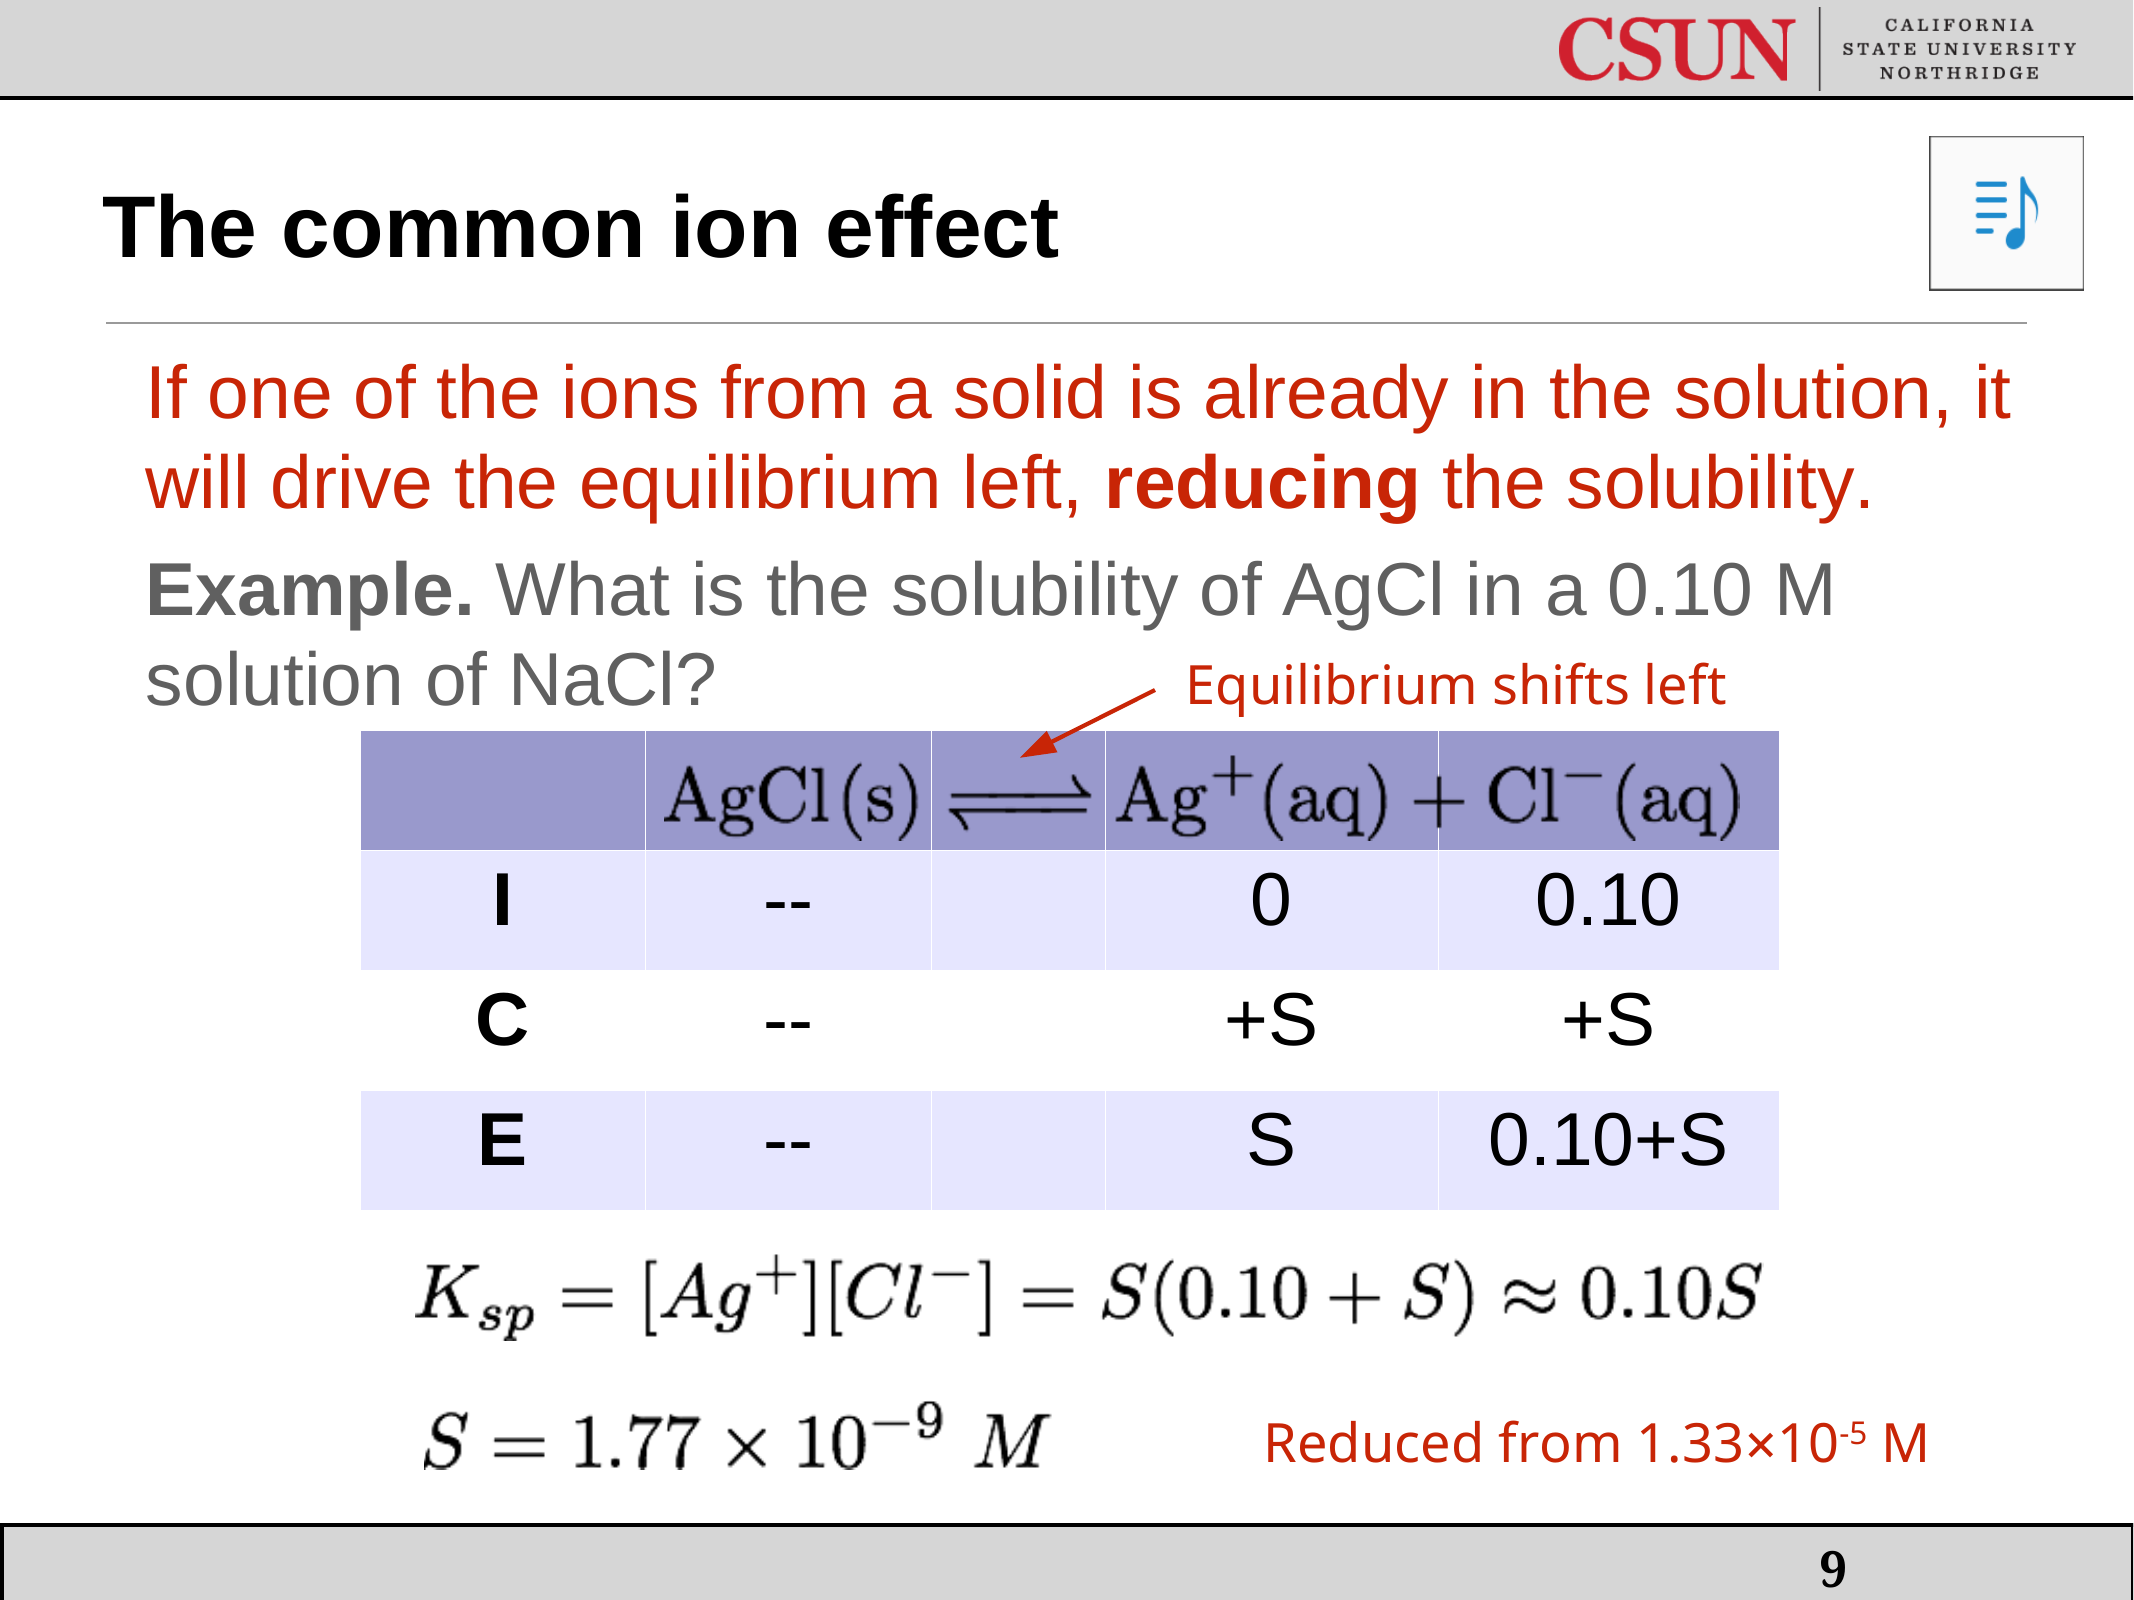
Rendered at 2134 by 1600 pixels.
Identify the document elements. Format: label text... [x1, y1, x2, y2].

table_header [1048, 731, 1066, 739]
picture [415, 1253, 1764, 1341]
table_header [1106, 841, 1438, 850]
table_header [646, 731, 931, 850]
table_header [932, 731, 1045, 754]
text_box Equilibrium shifts left [1177, 641, 1736, 724]
table_cell C [361, 971, 645, 1090]
table_cell E [361, 1091, 645, 1210]
table_header [1439, 731, 1779, 850]
table_cell 0 [1106, 851, 1438, 970]
table_cell [932, 1091, 1105, 1210]
table_cell [932, 851, 1105, 970]
table_header [361, 731, 645, 850]
table_cell -- [646, 1091, 931, 1210]
text_box Reduced from 1.33⨯10-5 M [1255, 1399, 1954, 1482]
table_header [1106, 731, 1438, 754]
table_cell [932, 971, 1105, 1090]
picture [664, 754, 1740, 841]
table_cell -- [646, 971, 931, 1090]
table_cell -- [646, 851, 931, 970]
table_cell I [361, 851, 645, 970]
table_header [932, 841, 1105, 850]
text_box [1928, 135, 2086, 292]
title The common ion effect [93, 104, 2040, 284]
table_cell +S [1439, 971, 1779, 1090]
picture [1559, 7, 2076, 91]
picture [424, 1400, 1054, 1470]
list If one of the ions from a solid is already in the solution, it will drive the equilibrium left, reducing the solubility. Example. What is the solubility of AgCl in a 0.10 M solution of NaCl? [93, 334, 2040, 764]
table_cell S [1106, 1091, 1438, 1210]
table_header [1053, 731, 1105, 754]
table_cell 0.10 [1439, 851, 1779, 970]
table_cell +S [1106, 971, 1438, 1090]
table_cell 0.10+S [1439, 1091, 1779, 1210]
